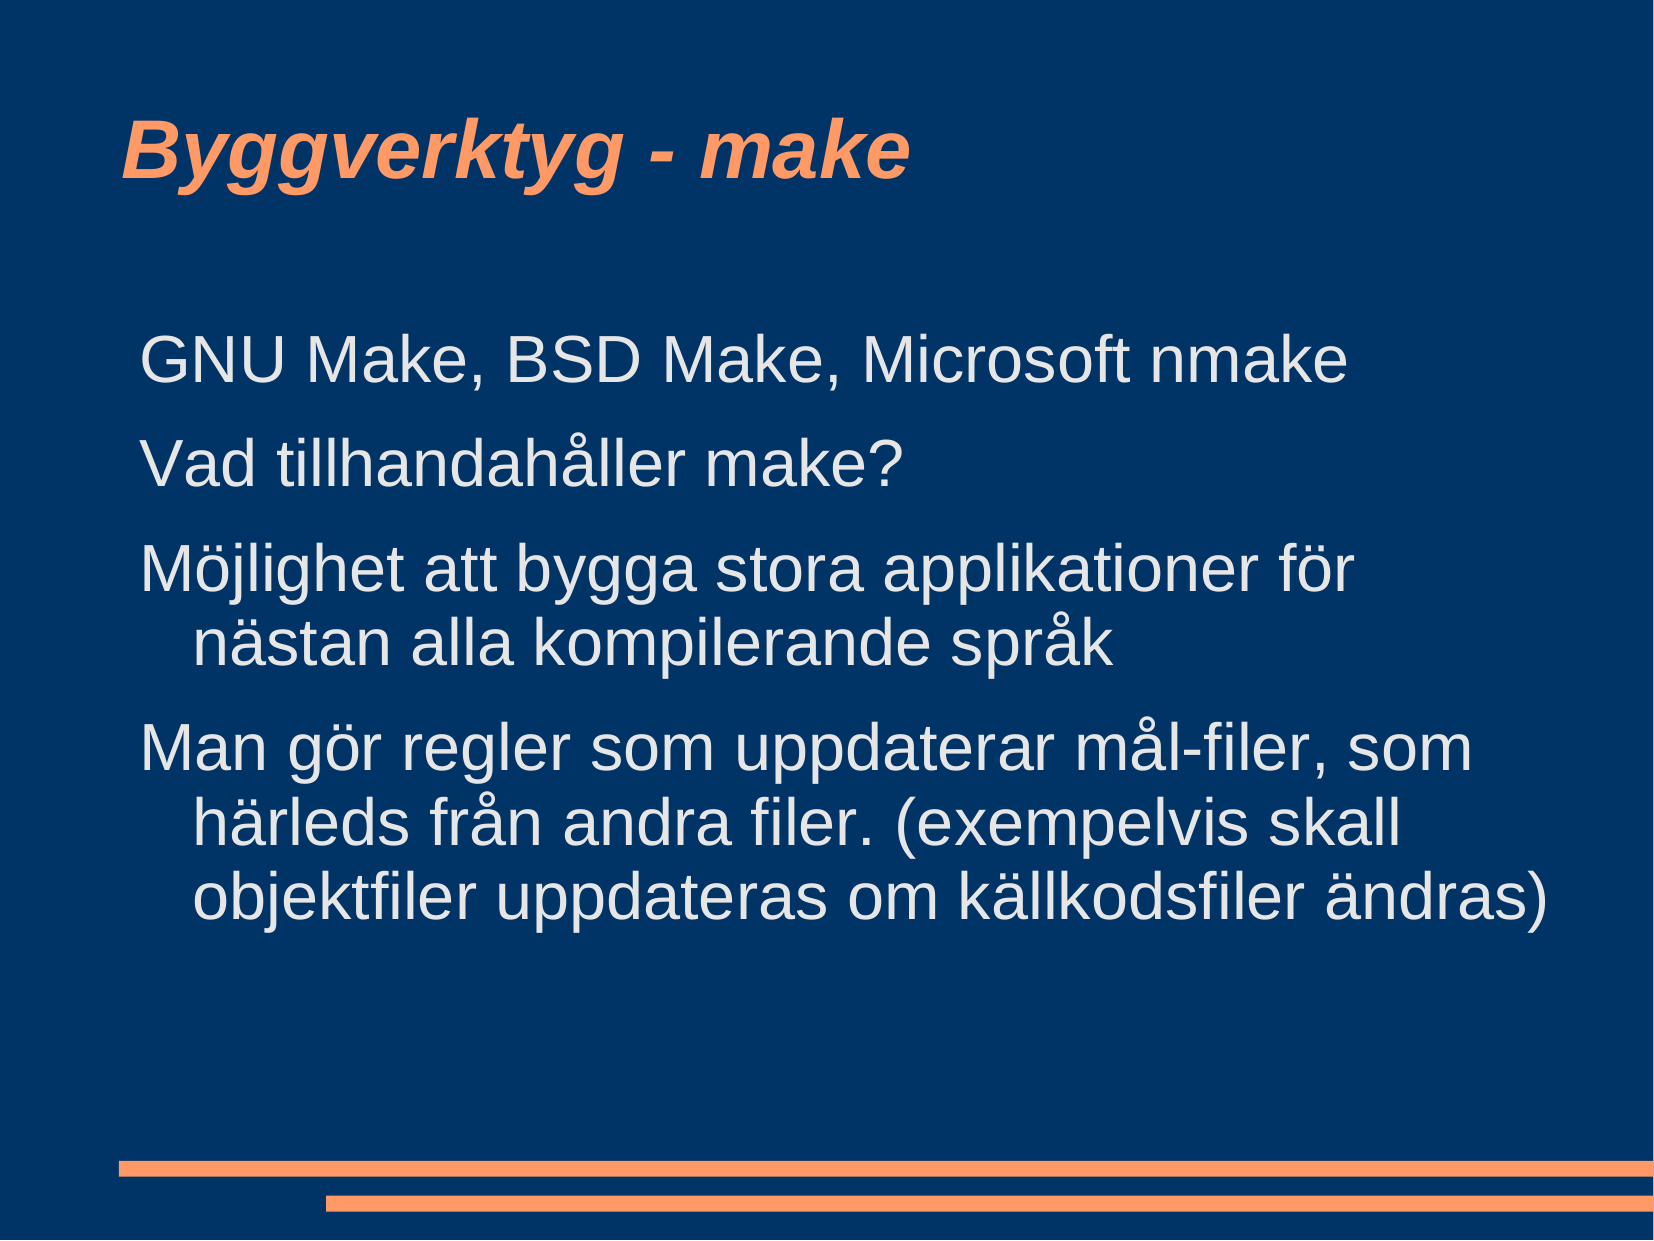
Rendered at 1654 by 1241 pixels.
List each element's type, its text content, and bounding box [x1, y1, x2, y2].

list GNU Make, BSD Make, Microsoft nmake Vad tillhandahåller make? Möjlighet att bygga stora applikationer för nästan alla kompilerande språk Man gör regler som uppdaterar mål-filer, som härleds från andra filer. (exempelvis skall objektfiler uppdateras om källkodsfiler ändras) [121, 322, 1561, 1132]
title Byggverktyg - make [121, 46, 1534, 254]
